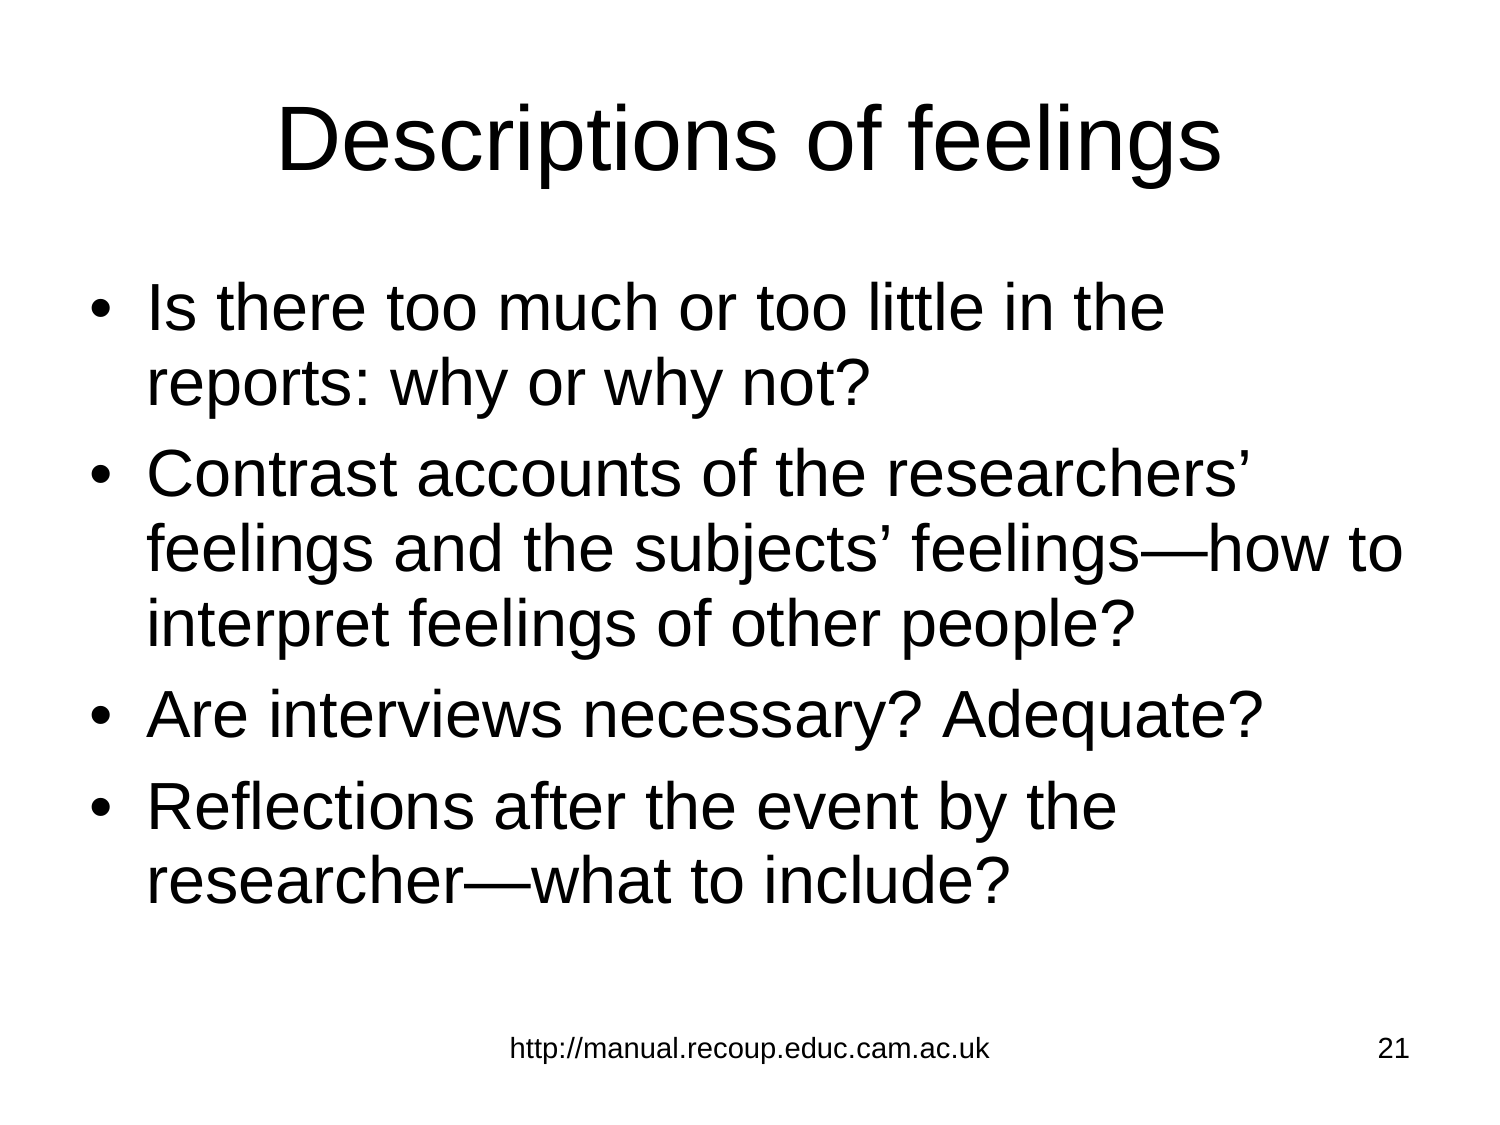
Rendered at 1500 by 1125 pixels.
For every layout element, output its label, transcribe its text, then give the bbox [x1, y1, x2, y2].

list Is there too much or too little in the reports: why or why not? Contrast accounts of the researchers’ feelings and the subjects’ feelings—how to interpret feelings of other people? Are interviews necessary? Adequate? Reflections after the event by the researcher—what to include? [75, 262, 1426, 1006]
title Descriptions of feelings [75, 45, 1426, 233]
